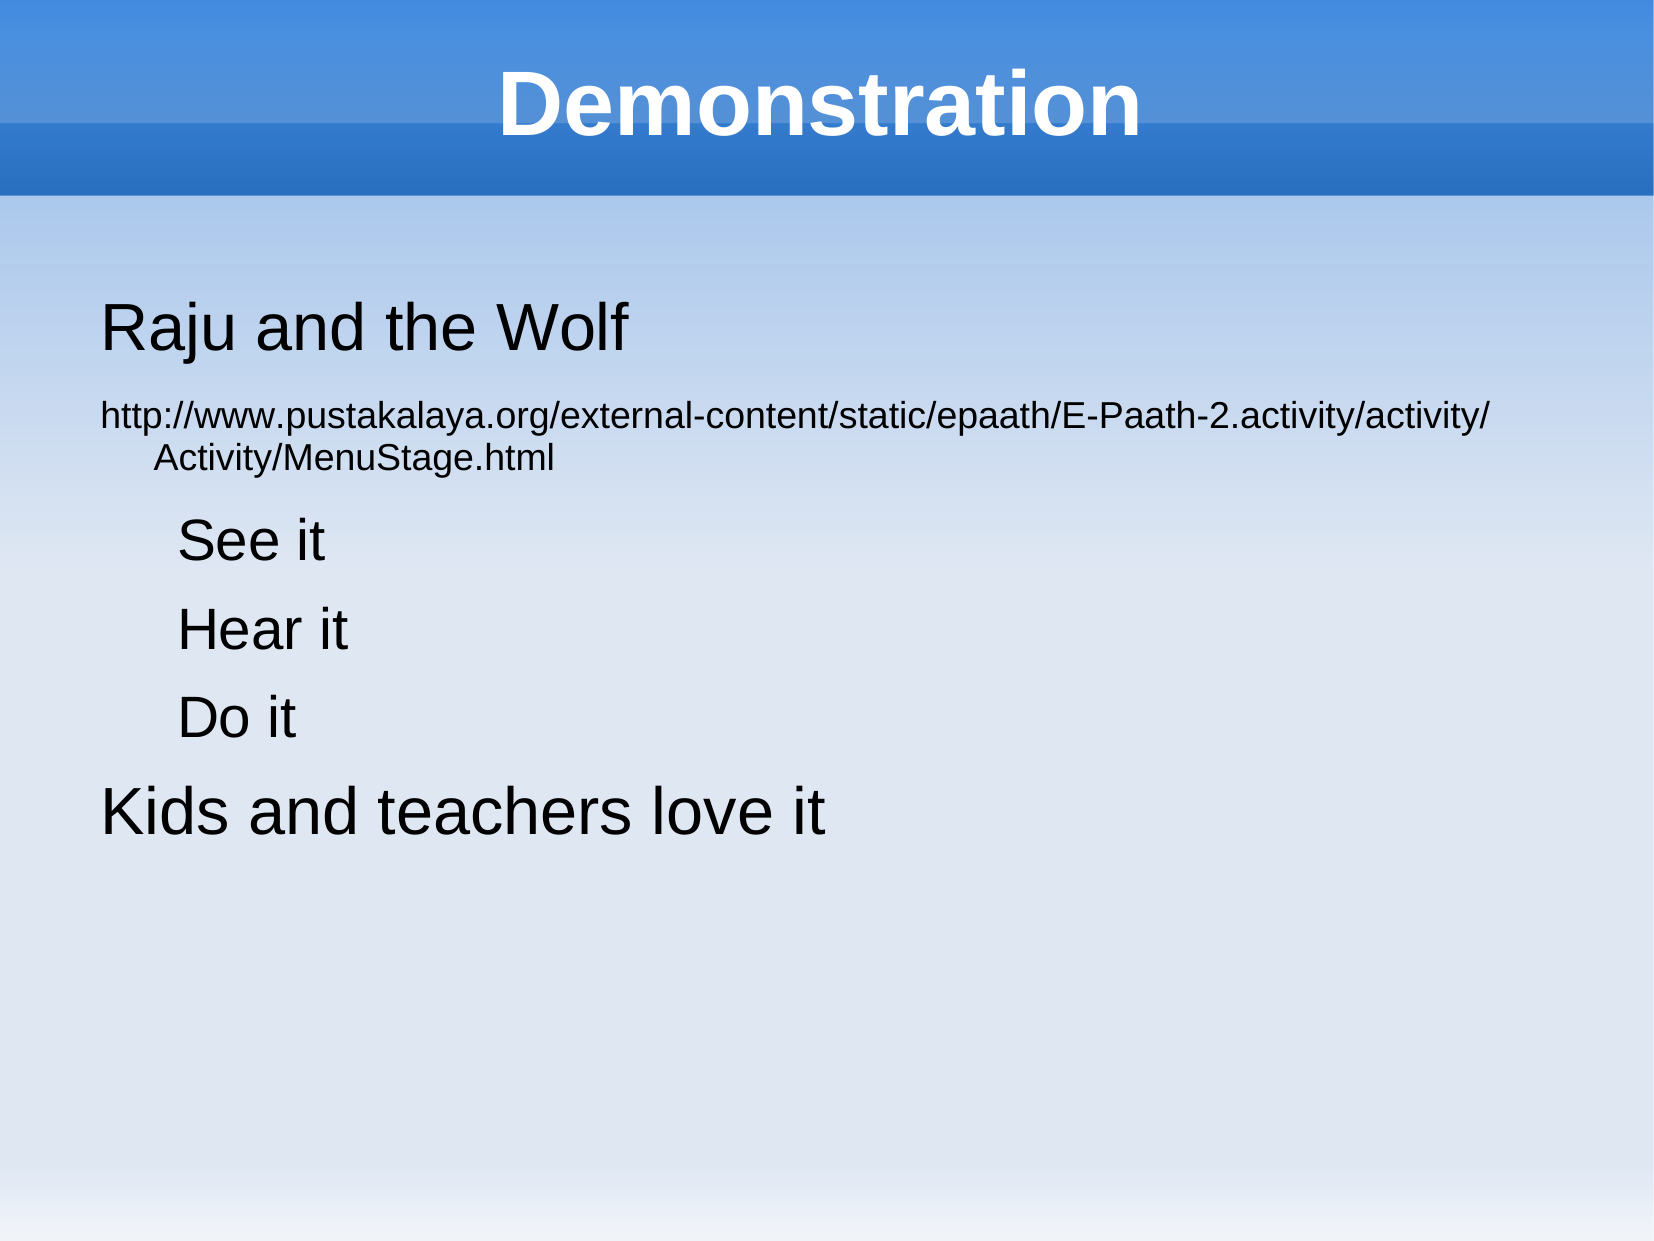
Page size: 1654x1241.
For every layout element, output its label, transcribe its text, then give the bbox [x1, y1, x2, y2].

list Raju and the Wolf http://www.pustakalaya.org/external-content/static/epaath/E-Paath-2.activity/activity/Activity/MenuStage.html See it Hear it Do it Kids and teachers love it [82, 290, 1571, 1094]
picture [0, 0, 1654, 1241]
title Demonstration [76, 7, 1565, 200]
